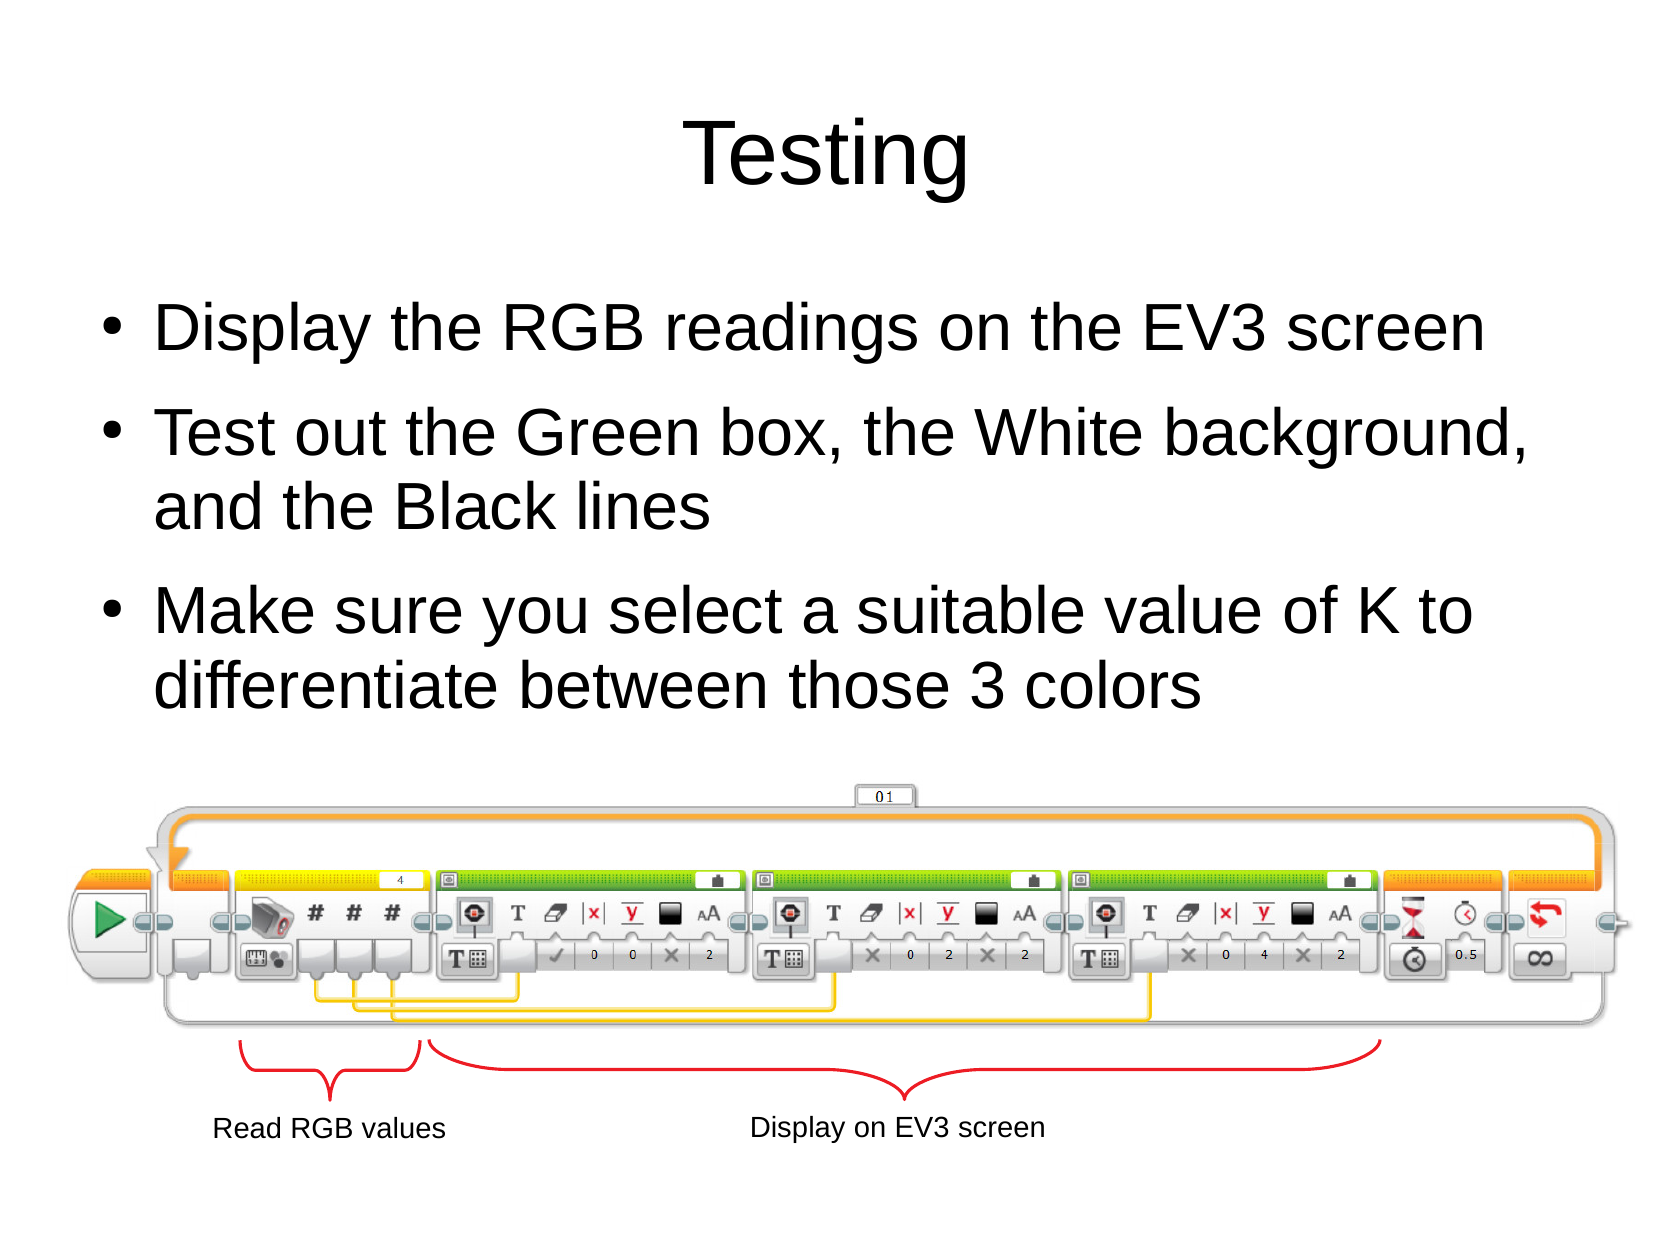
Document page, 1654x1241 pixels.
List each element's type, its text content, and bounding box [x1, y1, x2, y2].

text_box Display on EV3 screen [735, 1103, 1075, 1185]
picture [60, 779, 1636, 1041]
list Display the RGB readings on the EV3 screen Test out the Green box, the White background, and the Black lines Make sure you select a suitable value of K to differentiate between those 3 colors [82, 290, 1571, 779]
title Testing [82, 49, 1571, 257]
text_box Read RGB values [197, 1104, 468, 1186]
